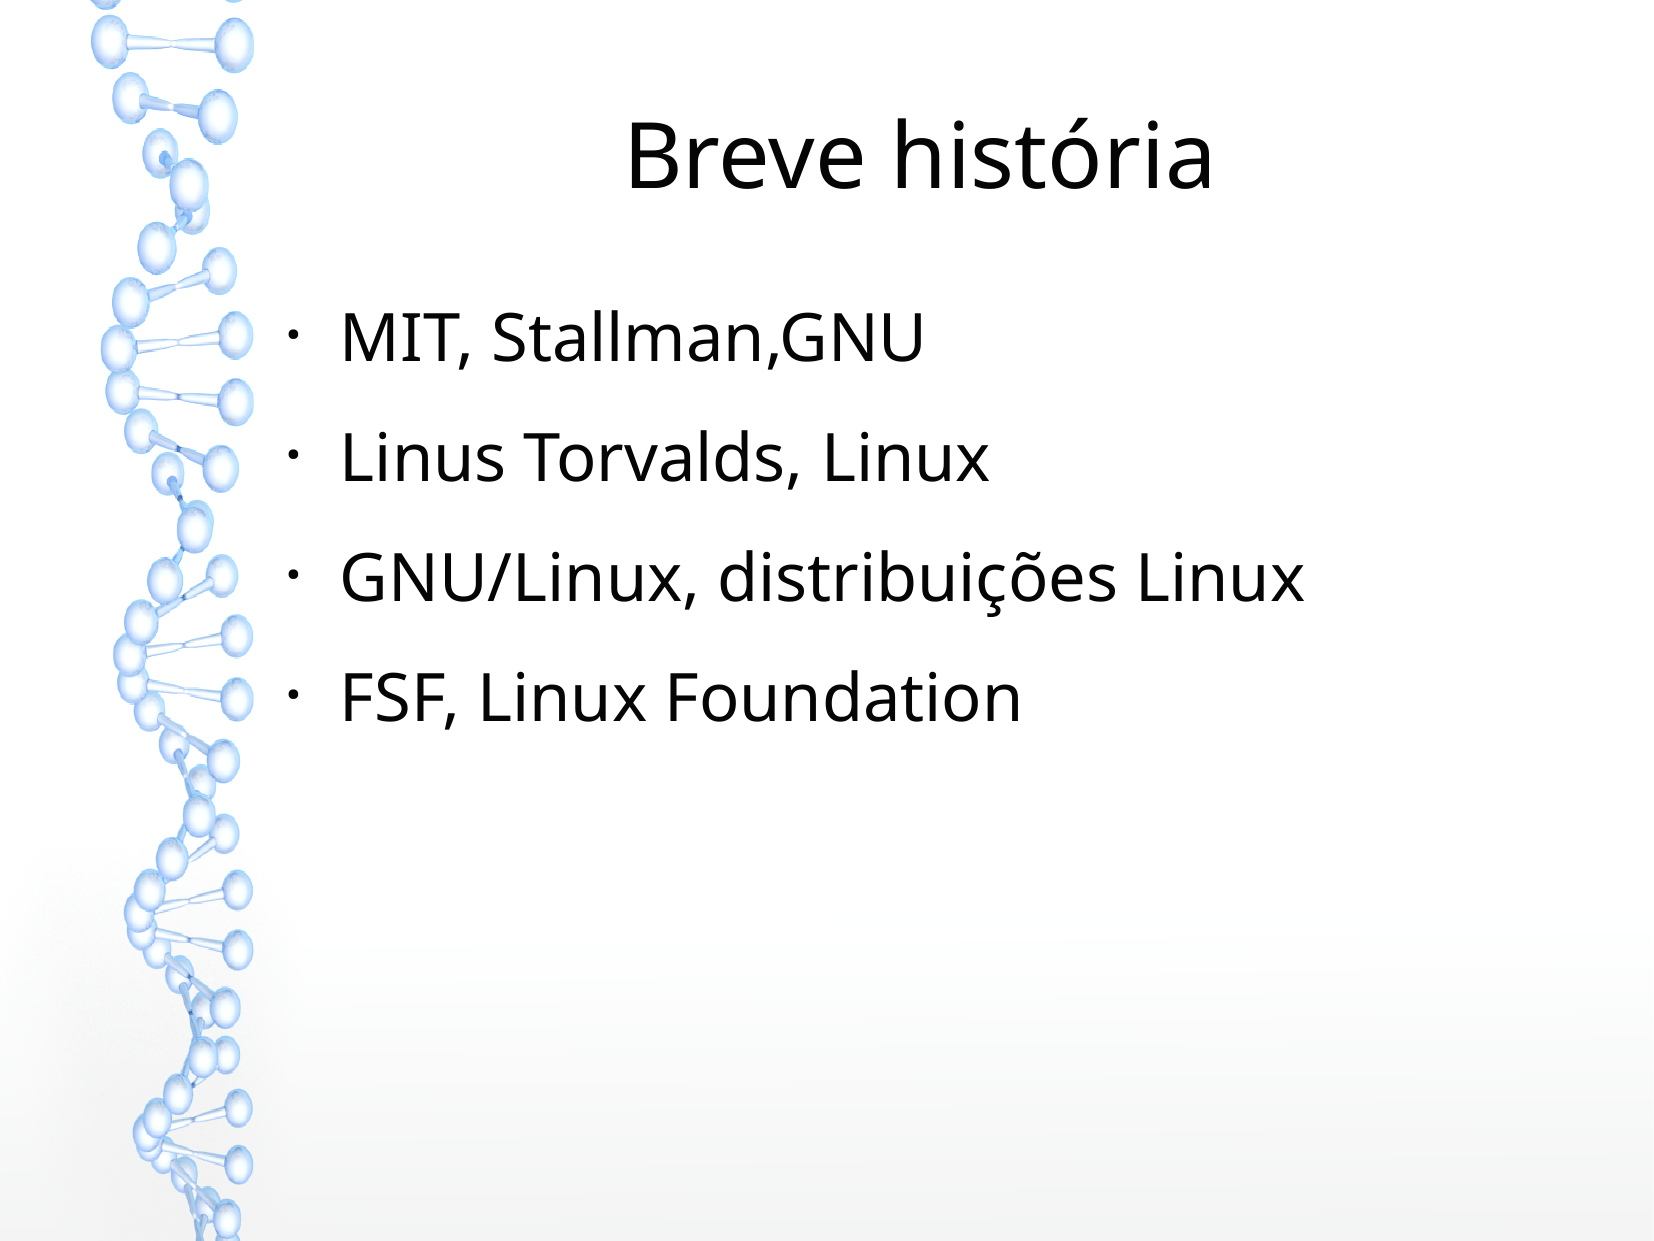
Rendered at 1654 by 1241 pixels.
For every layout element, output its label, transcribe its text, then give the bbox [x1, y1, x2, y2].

list MIT, Stallman,GNU Linus Torvalds, Linux GNU/Linux, distribuições Linux FSF, Linux Foundation [269, 290, 1538, 1010]
picture [0, 0, 1654, 1241]
title Breve história [269, 49, 1571, 257]
